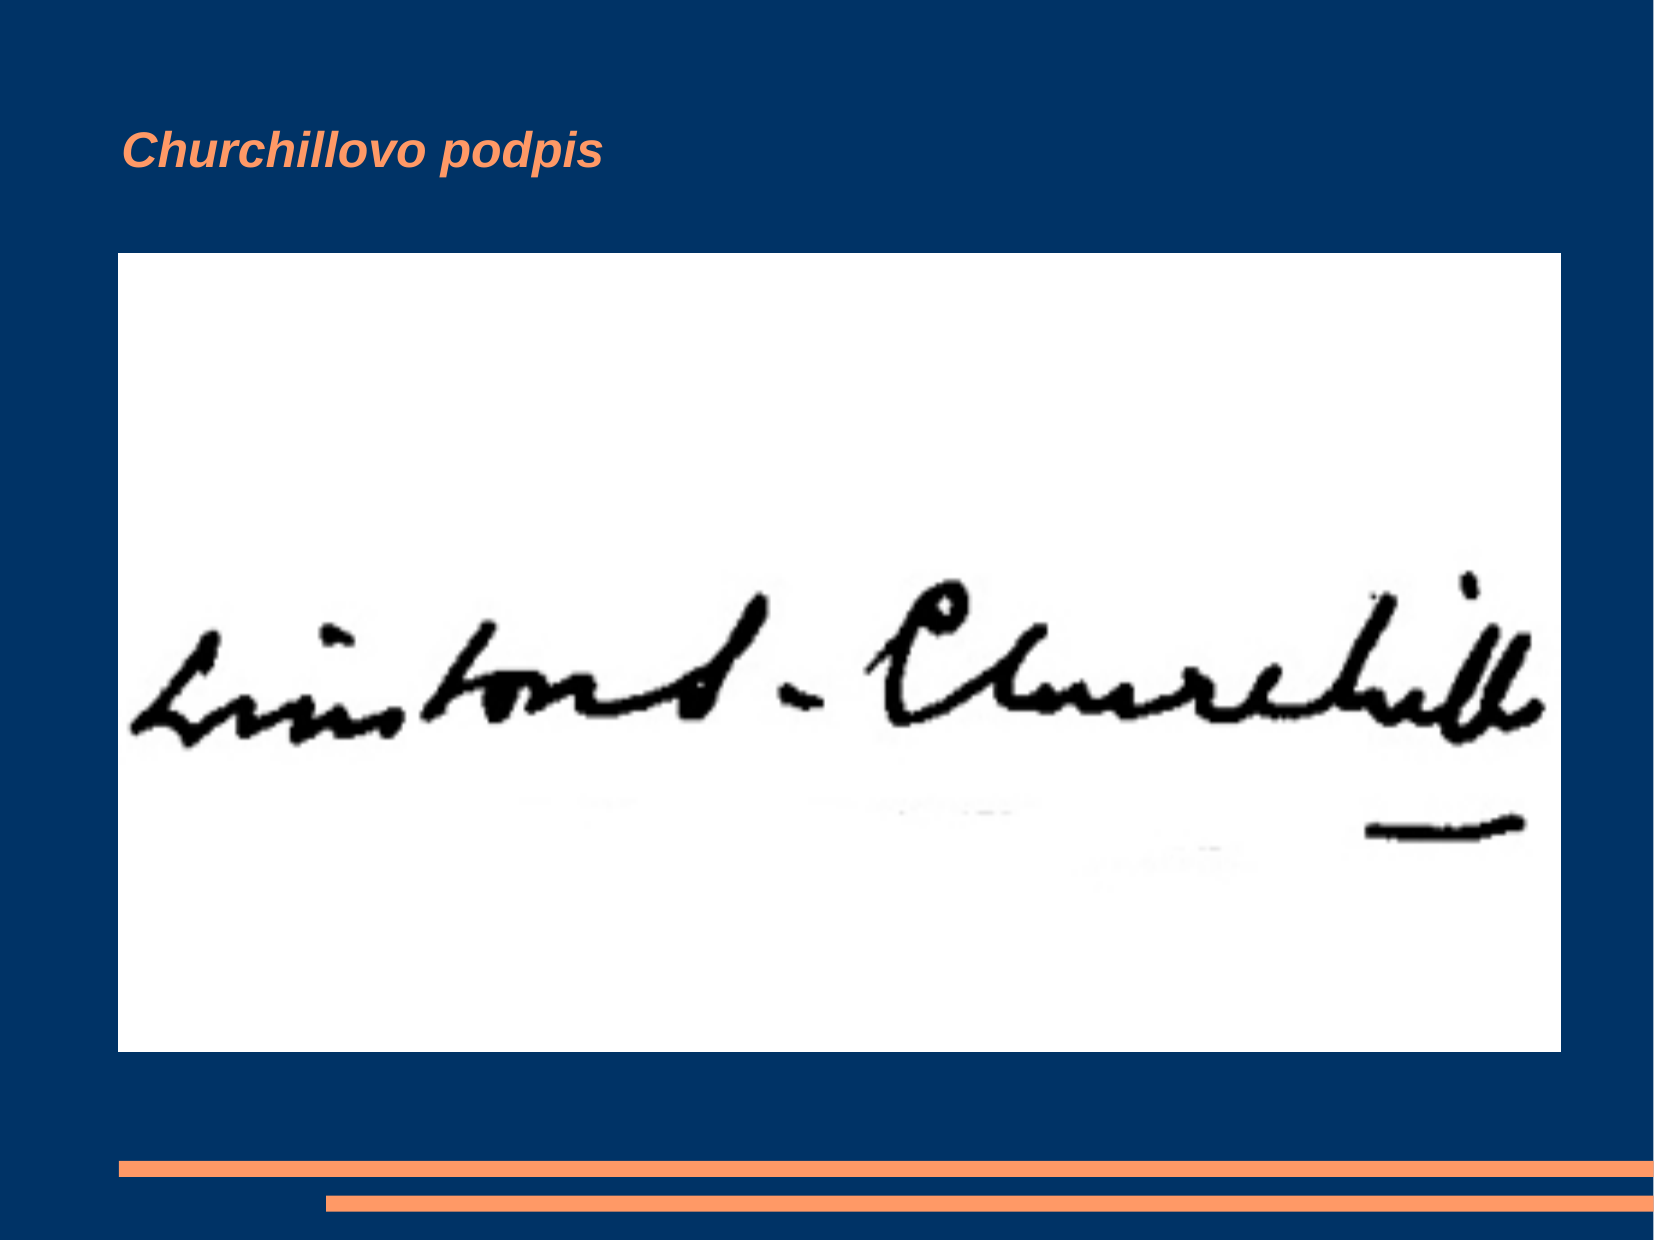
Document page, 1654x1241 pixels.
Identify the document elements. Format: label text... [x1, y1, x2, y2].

picture [118, 253, 1561, 1052]
title Churchillovo podpis [121, 46, 1534, 253]
text_box [13, 95, 1515, 1169]
